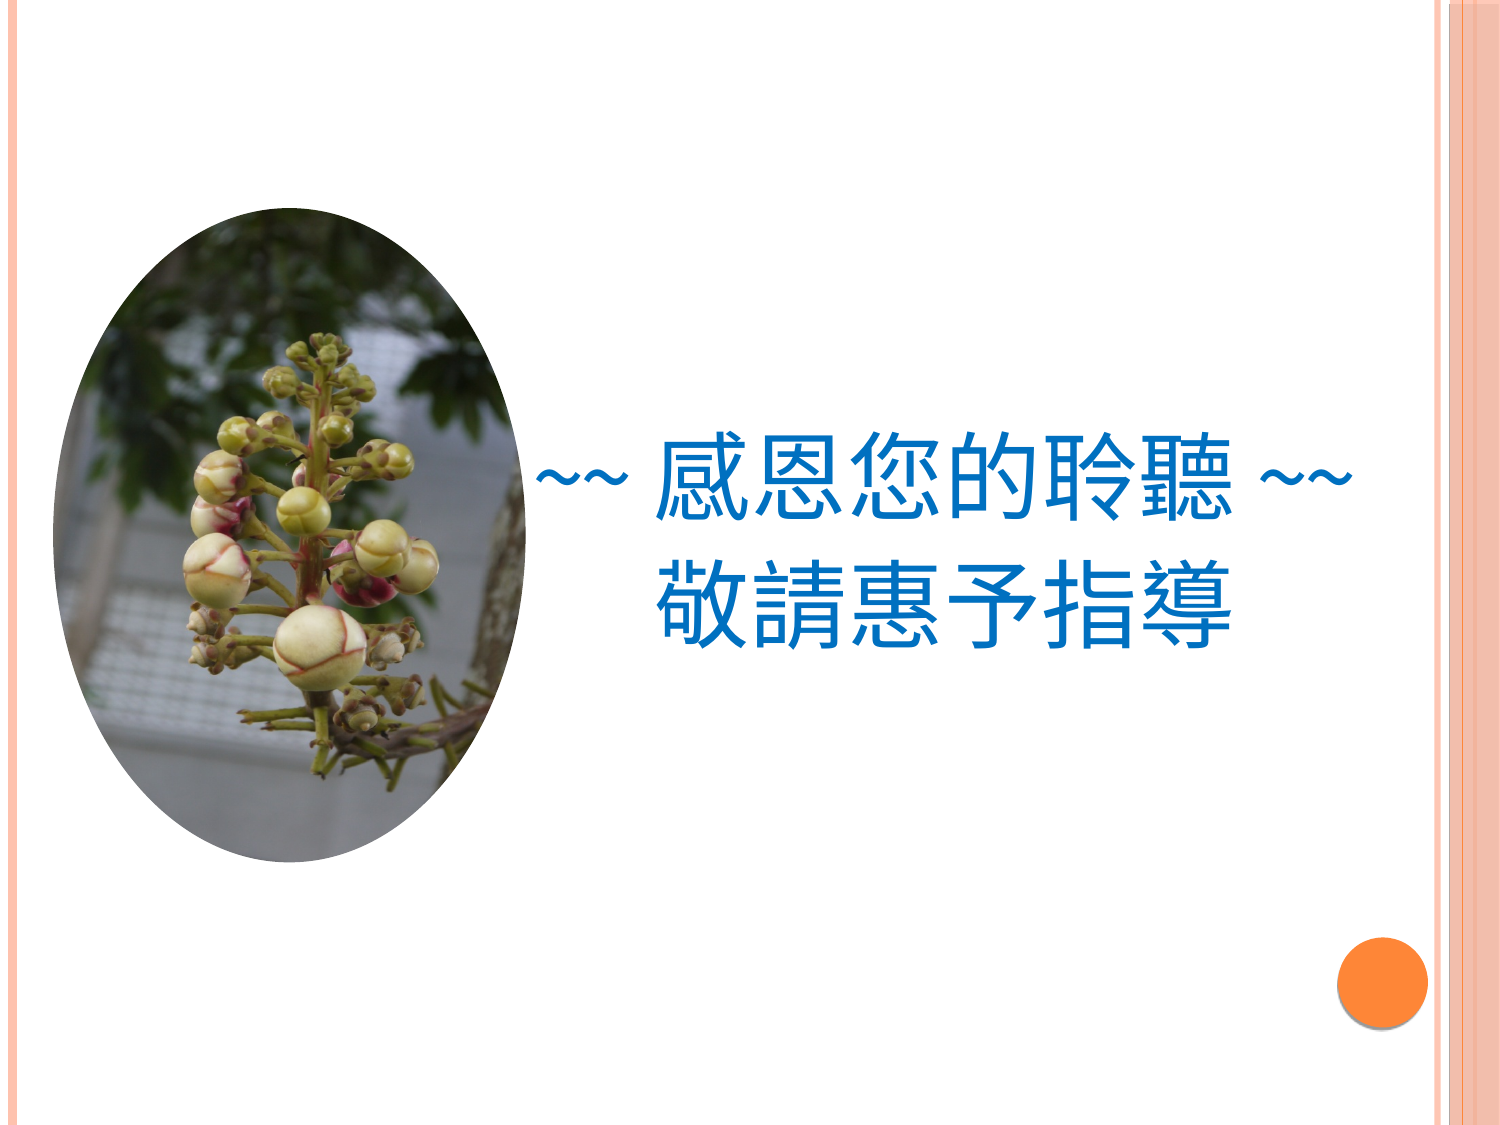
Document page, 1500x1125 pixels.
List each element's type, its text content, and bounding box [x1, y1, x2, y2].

list ~~感恩您的聆聽~~ 敬請惠予指導 [506, 408, 1400, 669]
text_box [53, 208, 526, 863]
